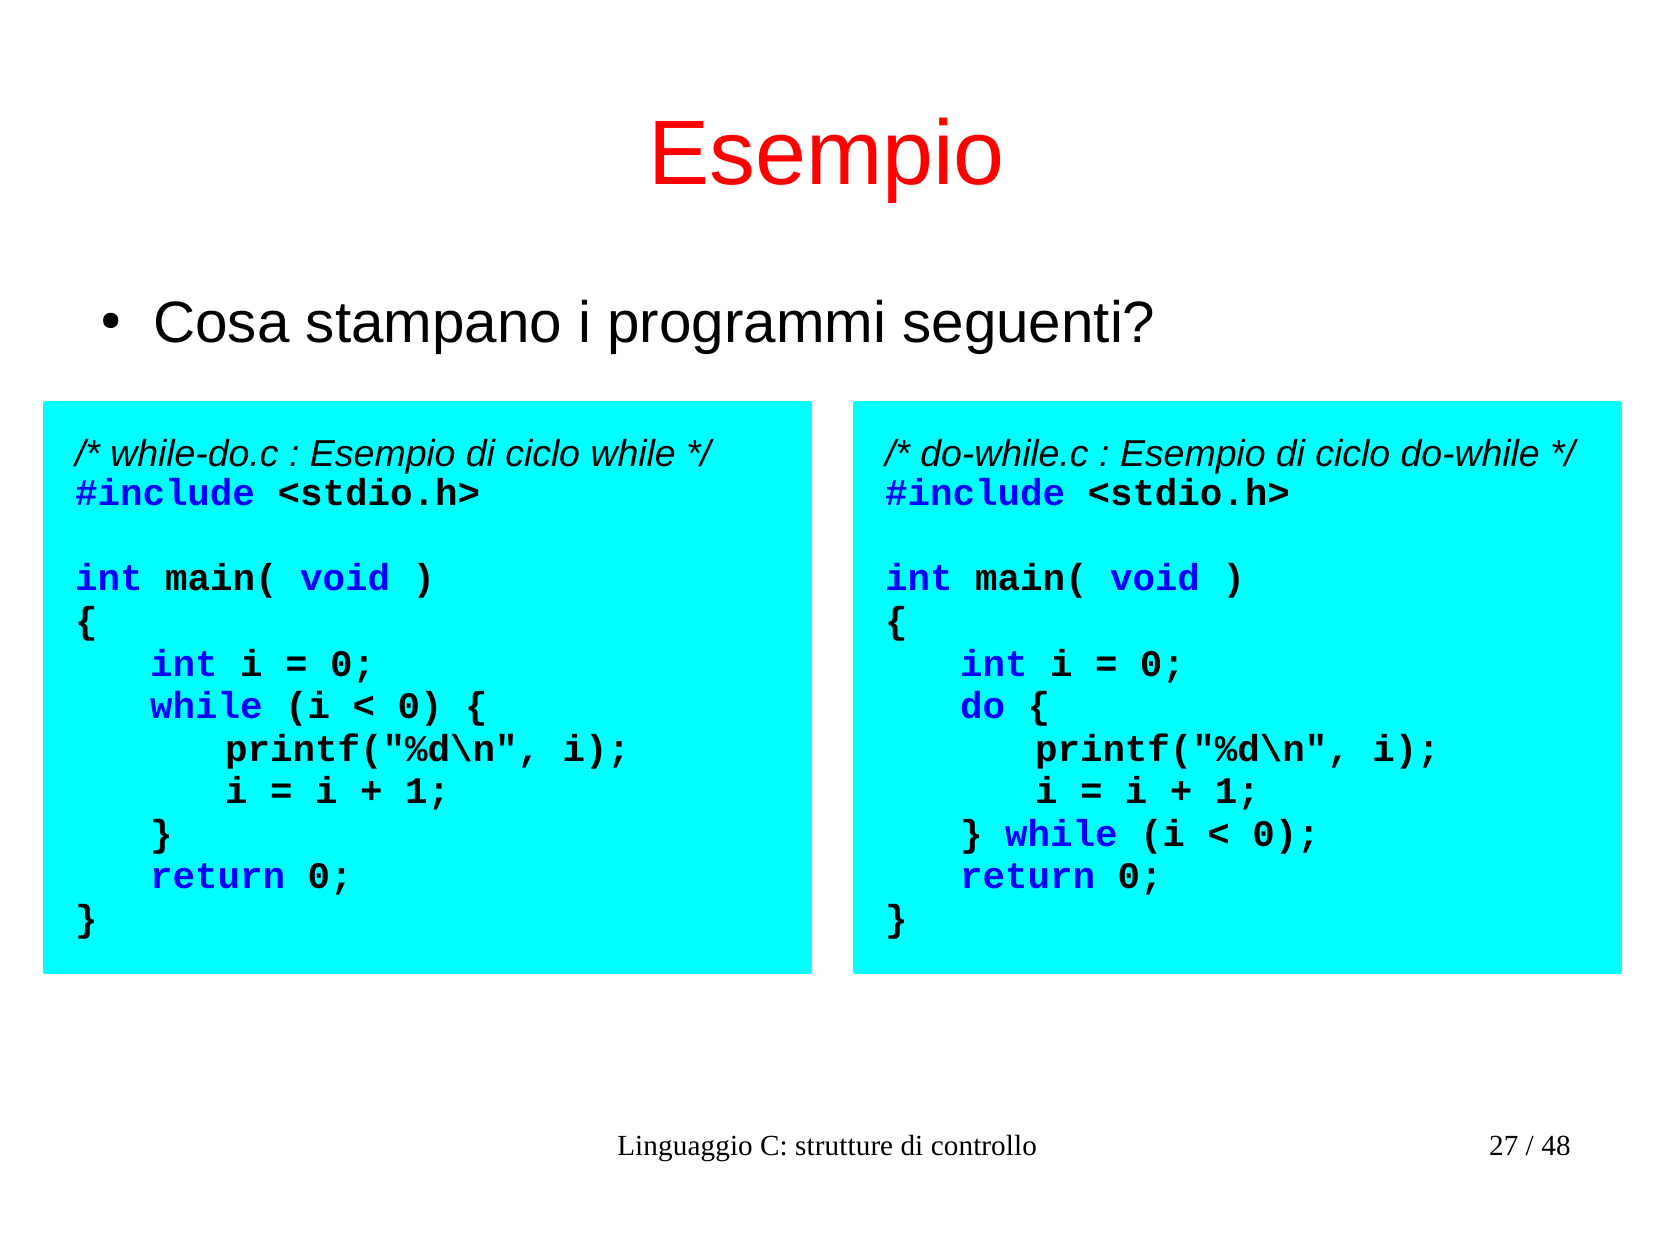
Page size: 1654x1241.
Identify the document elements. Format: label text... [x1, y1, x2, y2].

list Cosa stampano i programmi seguenti? [82, 290, 1571, 1109]
text_box /* while-do.c : Esempio di ciclo while */ #include <stdio.h> int main( void ) { int i = 0; while (i < 0) { printf("%d\n", i); i = i + 1; } return 0; } [45, 402, 811, 973]
title Esempio [82, 49, 1571, 257]
text_box /* do-while.c : Esempio di ciclo do-while */ #include <stdio.h> int main( void ) { int i = 0; do { printf("%d\n", i); i = i + 1; } while (i < 0); return 0; } [855, 402, 1621, 973]
